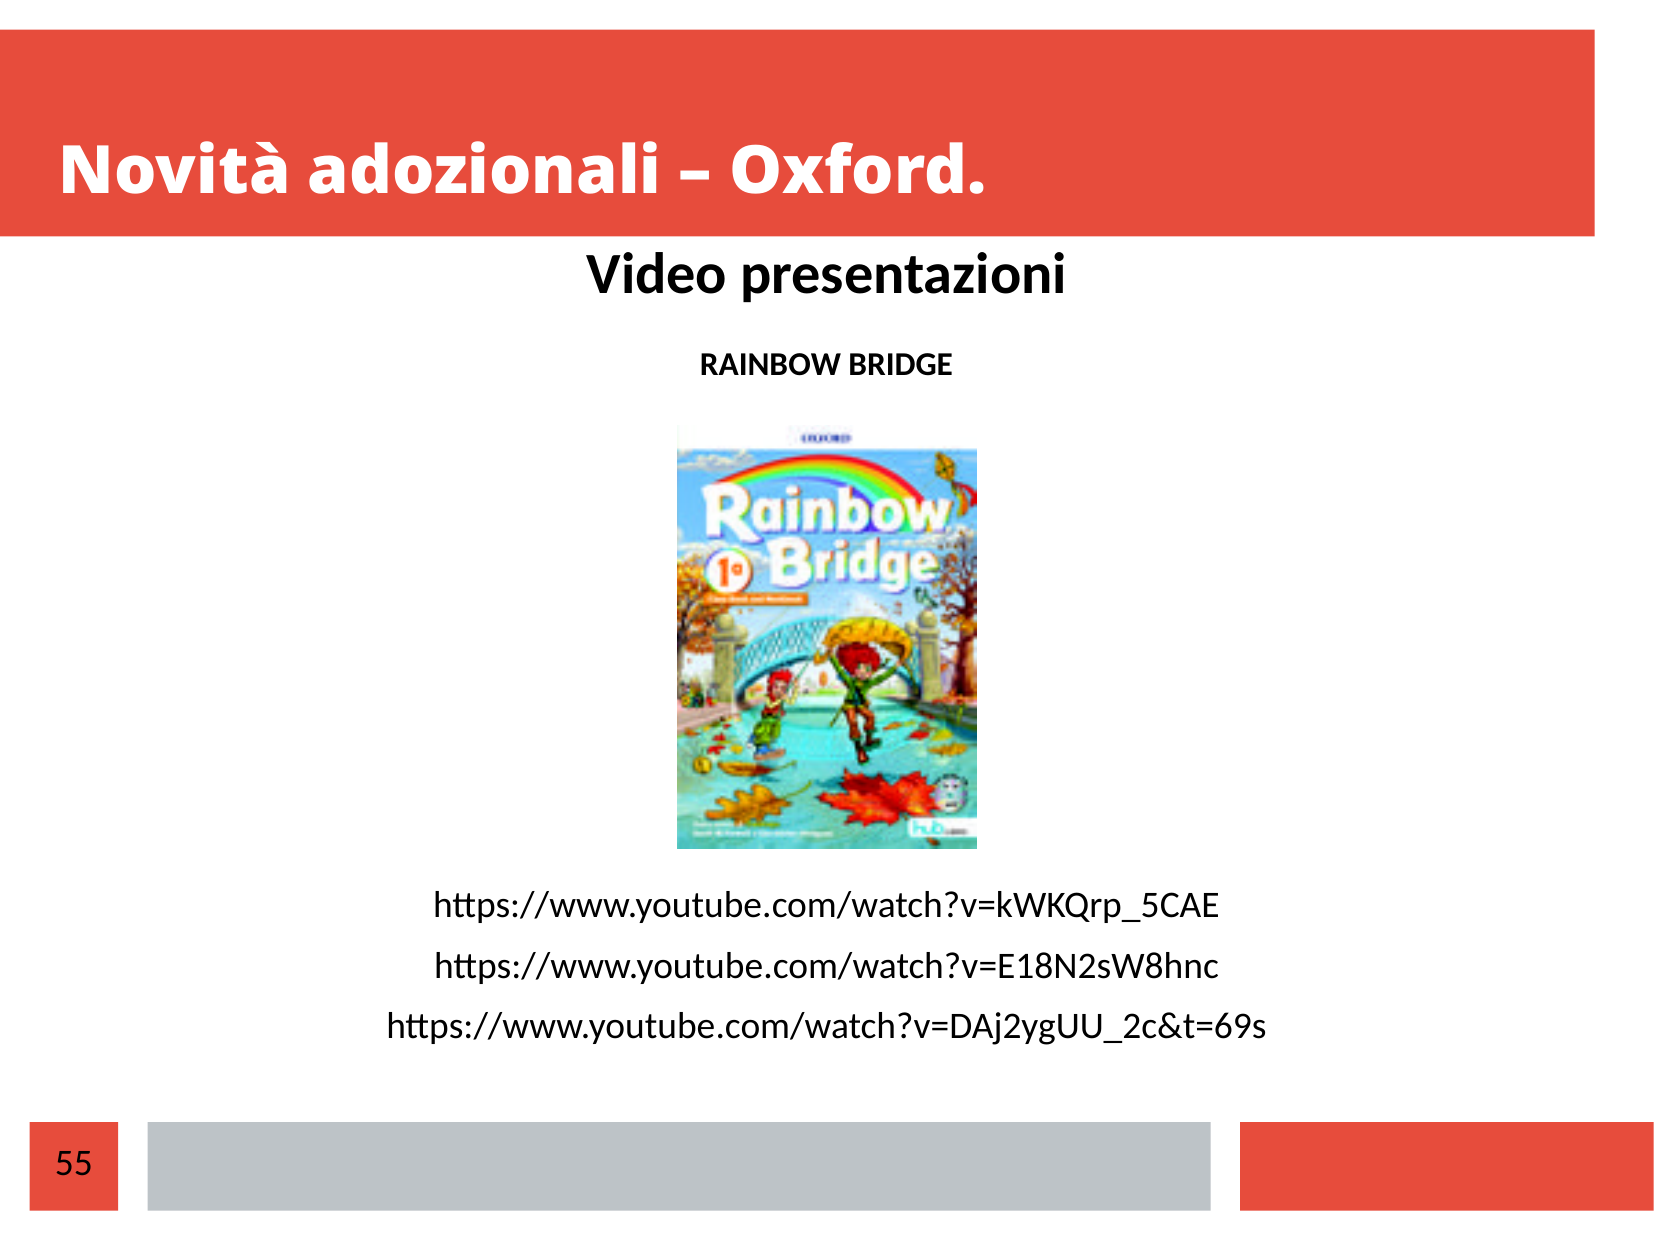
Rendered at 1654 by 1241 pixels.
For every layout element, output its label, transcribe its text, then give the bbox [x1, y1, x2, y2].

text_box Video presentazioni [118, 242, 1536, 546]
text_box https://www.youtube.com/watch?v=kWKQrp_5CAE [379, 872, 1274, 934]
title Novità adozionali – Oxford. [59, 59, 1595, 207]
text_box RAINBOW BRIDGE [550, 334, 1103, 390]
text_box <numero> [29, 1122, 119, 1211]
text_box https://www.youtube.com/watch?v=E18N2sW8hnc [387, 933, 1267, 995]
text_box https://www.youtube.com/watch?v=DAj2ygUU_2c&t=69s [322, 993, 1332, 1055]
picture [677, 425, 977, 849]
